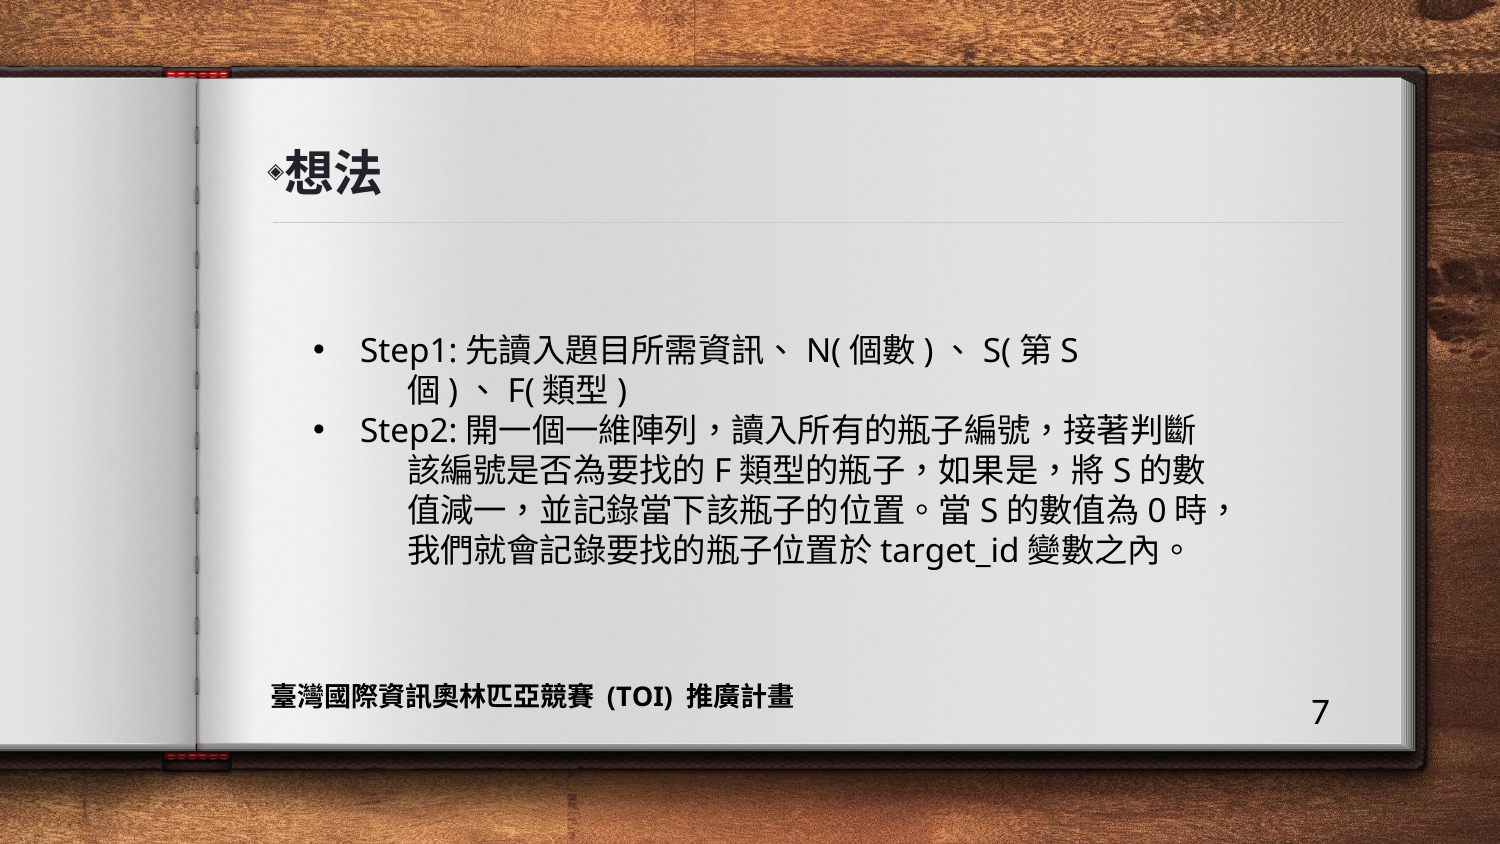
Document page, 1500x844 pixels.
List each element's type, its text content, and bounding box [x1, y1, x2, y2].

text_box Step1:先讀入題目所需資訊、N(個數)、S(第S個)、F(類型) Step2:開一個一維陣列，讀入所有的瓶子編號，接著判斷該編號是否為要找的F類型的瓶子，如果是，將S的數值減一，並記錄當下該瓶子的位置。當S的數值為0時，我們就會記錄要找的瓶子位置於target_id變數之內。 [298, 321, 1239, 539]
list 想法 [252, 126, 1194, 216]
text_box [1295, 672, 1386, 737]
